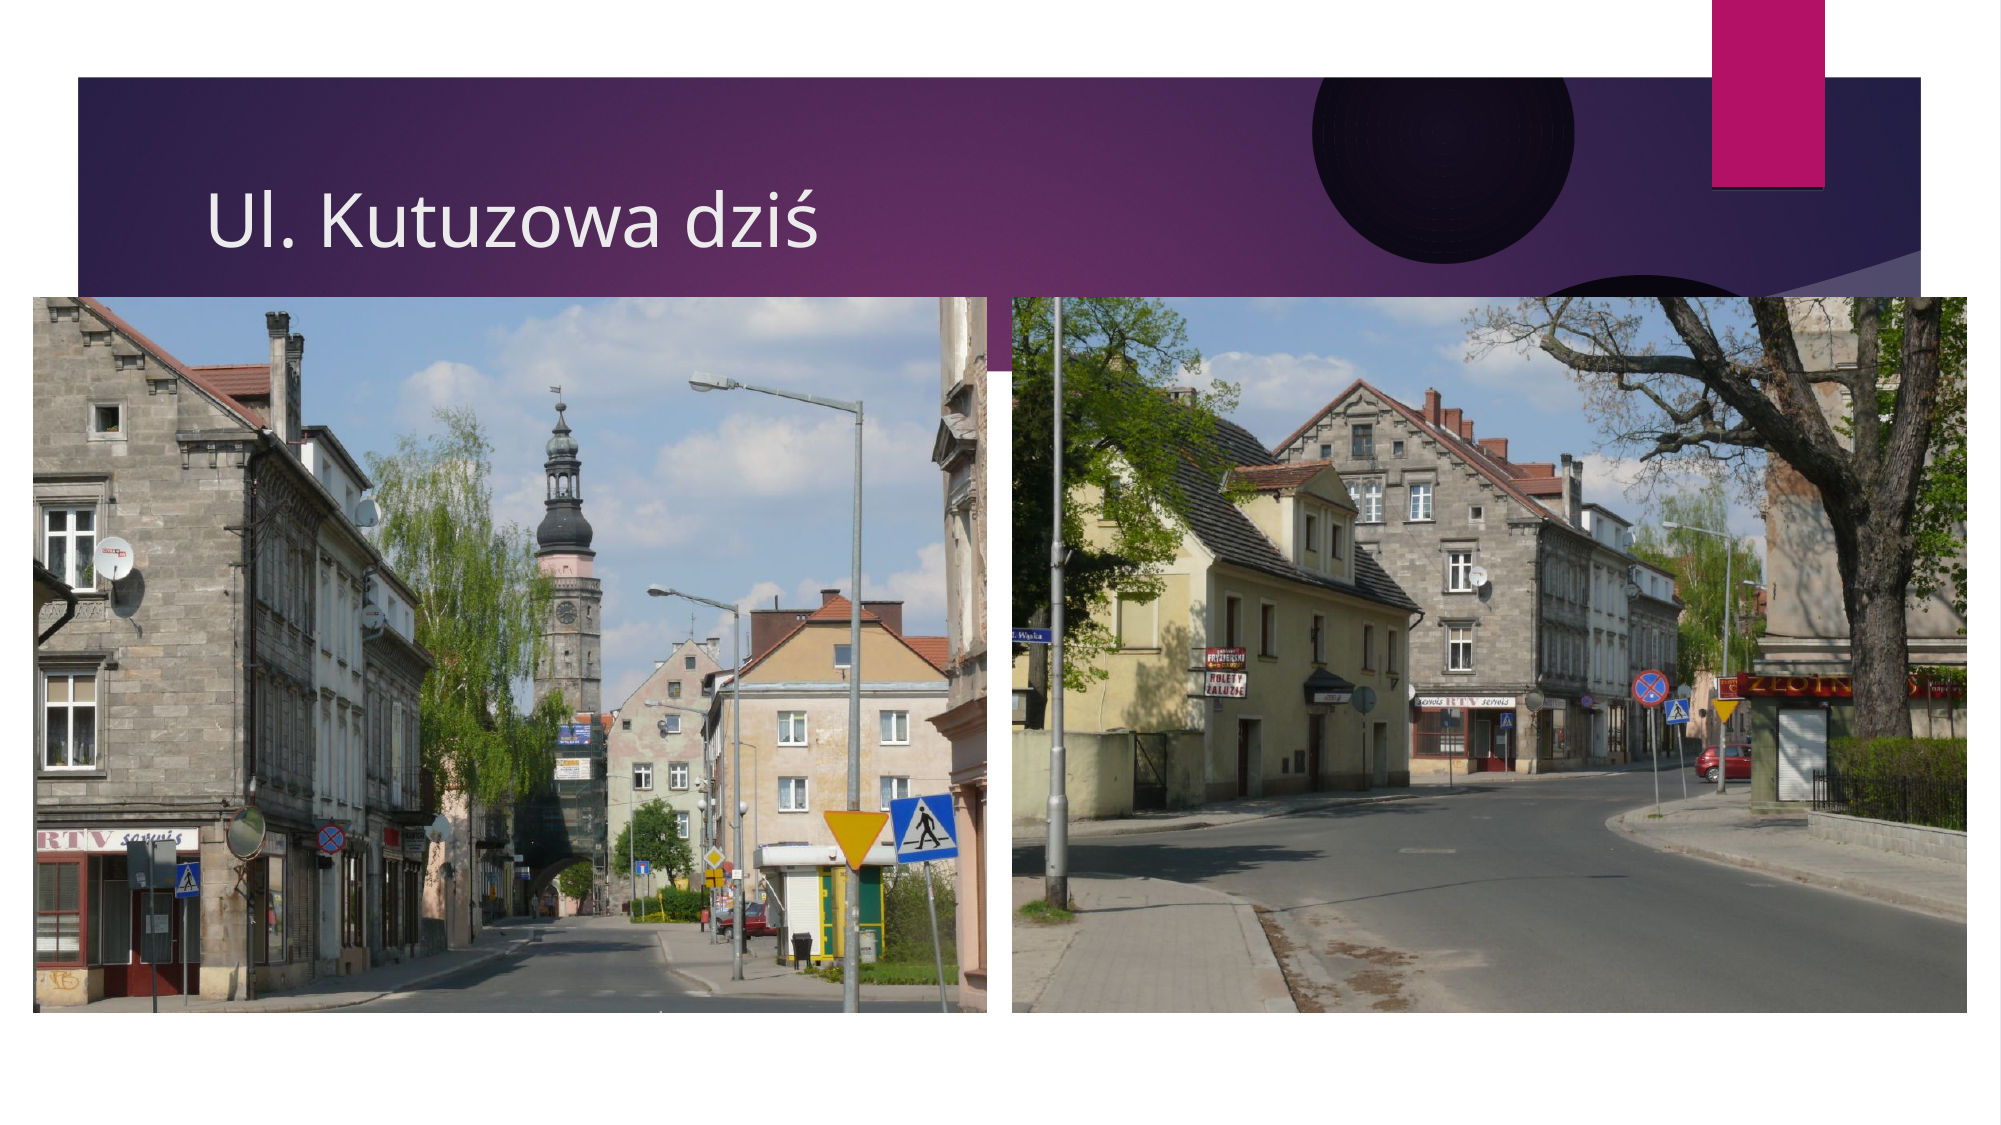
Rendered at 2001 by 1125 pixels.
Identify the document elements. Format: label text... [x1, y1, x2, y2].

picture [1012, 297, 1967, 1013]
picture [33, 297, 987, 1013]
title Ul. Kutuzowa dziś [189, 159, 1627, 276]
